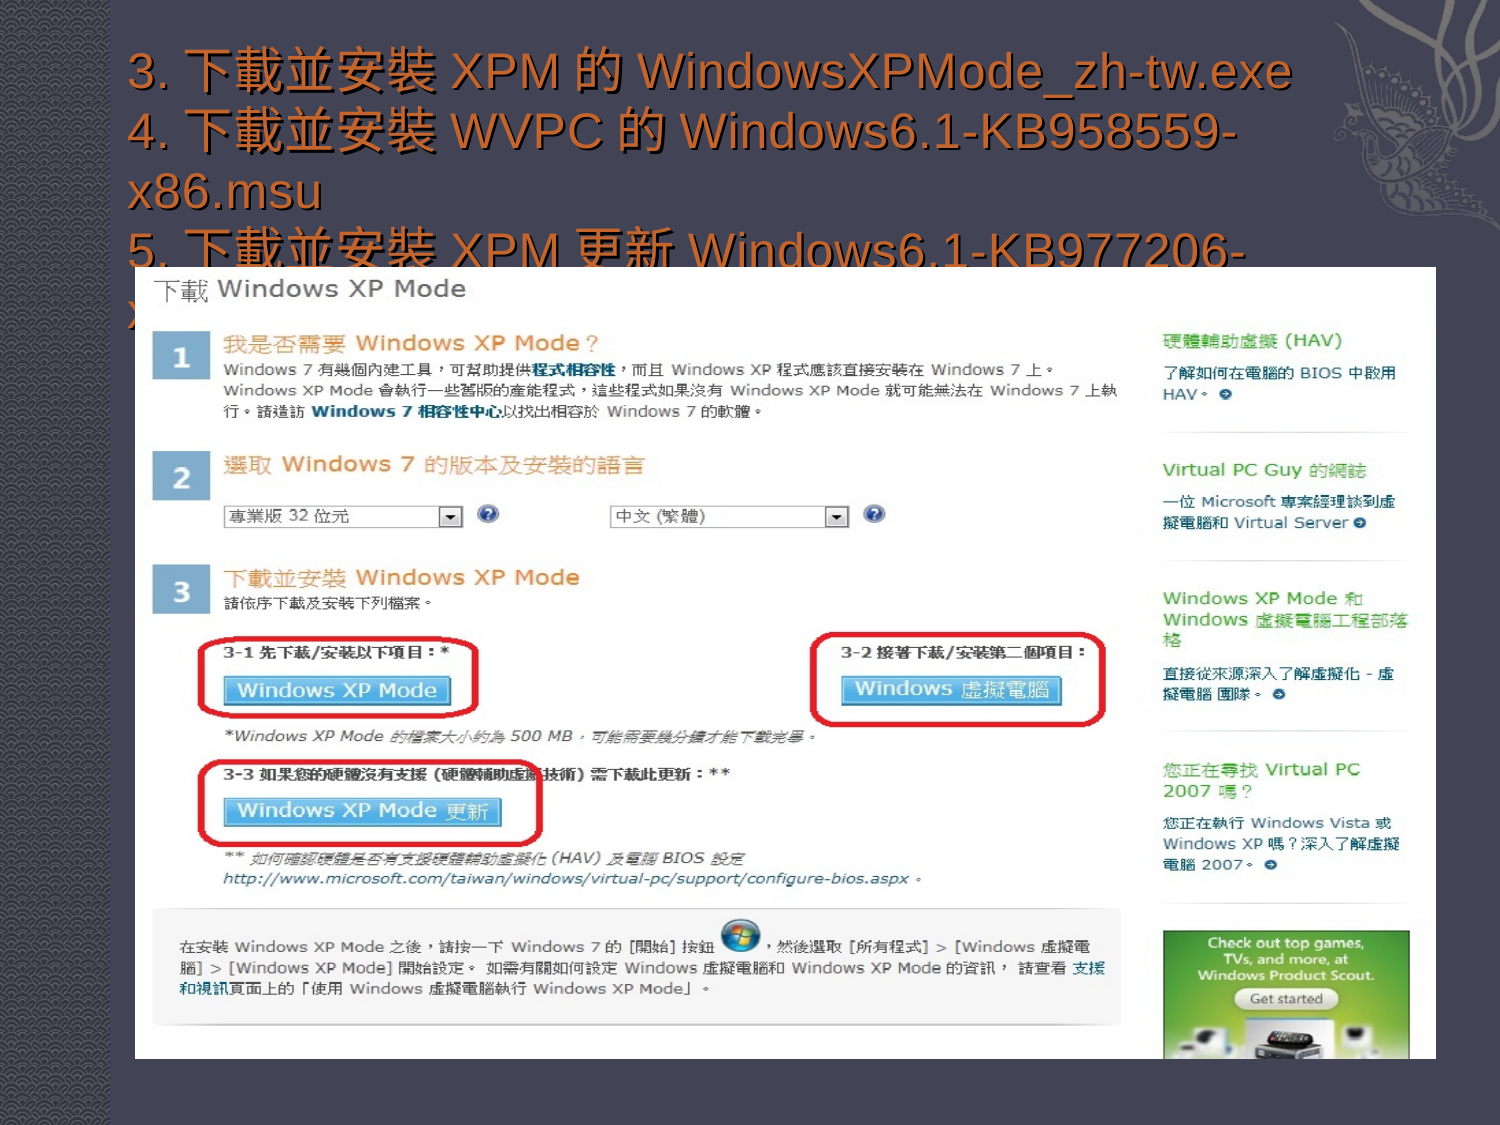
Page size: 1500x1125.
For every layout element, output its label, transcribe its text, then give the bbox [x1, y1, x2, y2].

title 3.下載並安裝XPM的WindowsXPMode_zh-tw.exe 4.下載並安裝WVPC的Windows6.1-KB958559-x86.msu 5.下載並安裝XPM更新Windows6.1-KB977206-x86.msu [112, 30, 1447, 256]
picture [135, 267, 1436, 1059]
